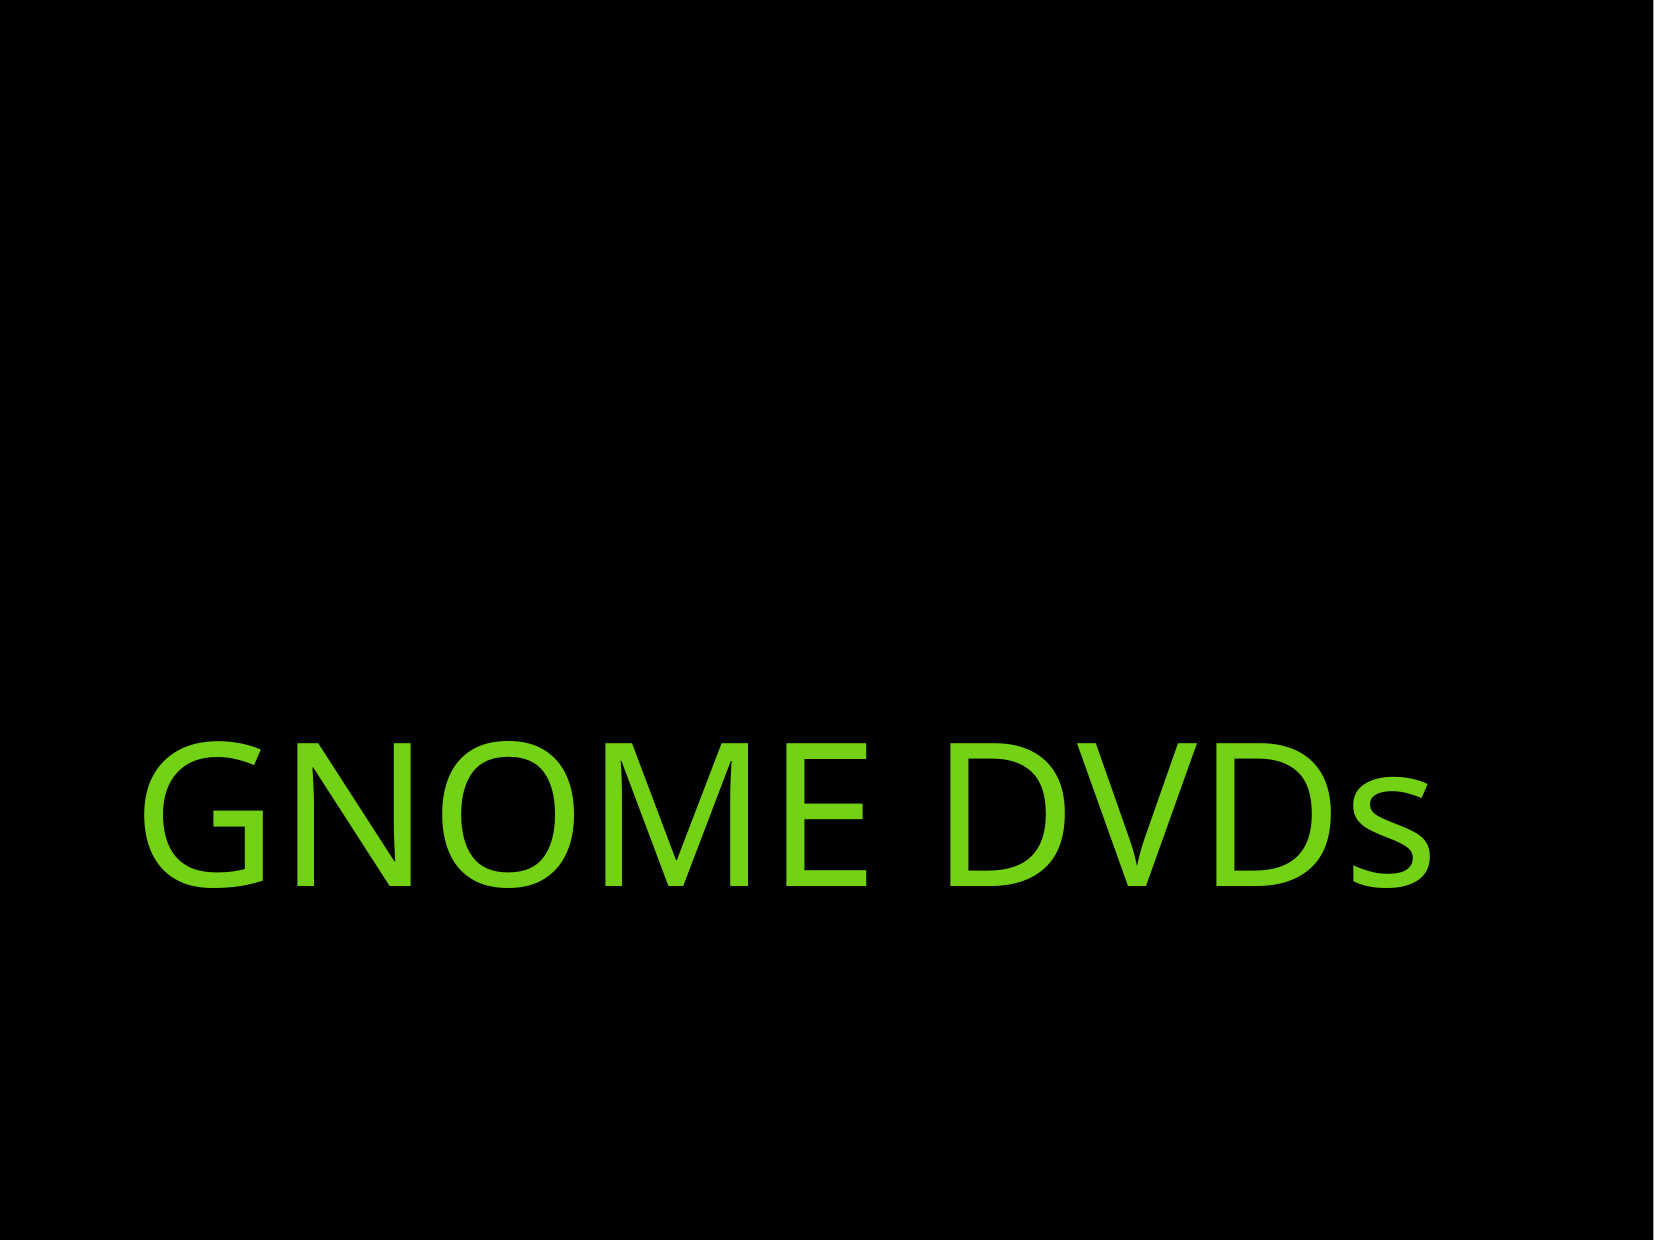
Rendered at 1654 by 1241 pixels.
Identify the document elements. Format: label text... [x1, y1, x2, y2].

text_box GNOME DVDs [118, 100, 1536, 940]
